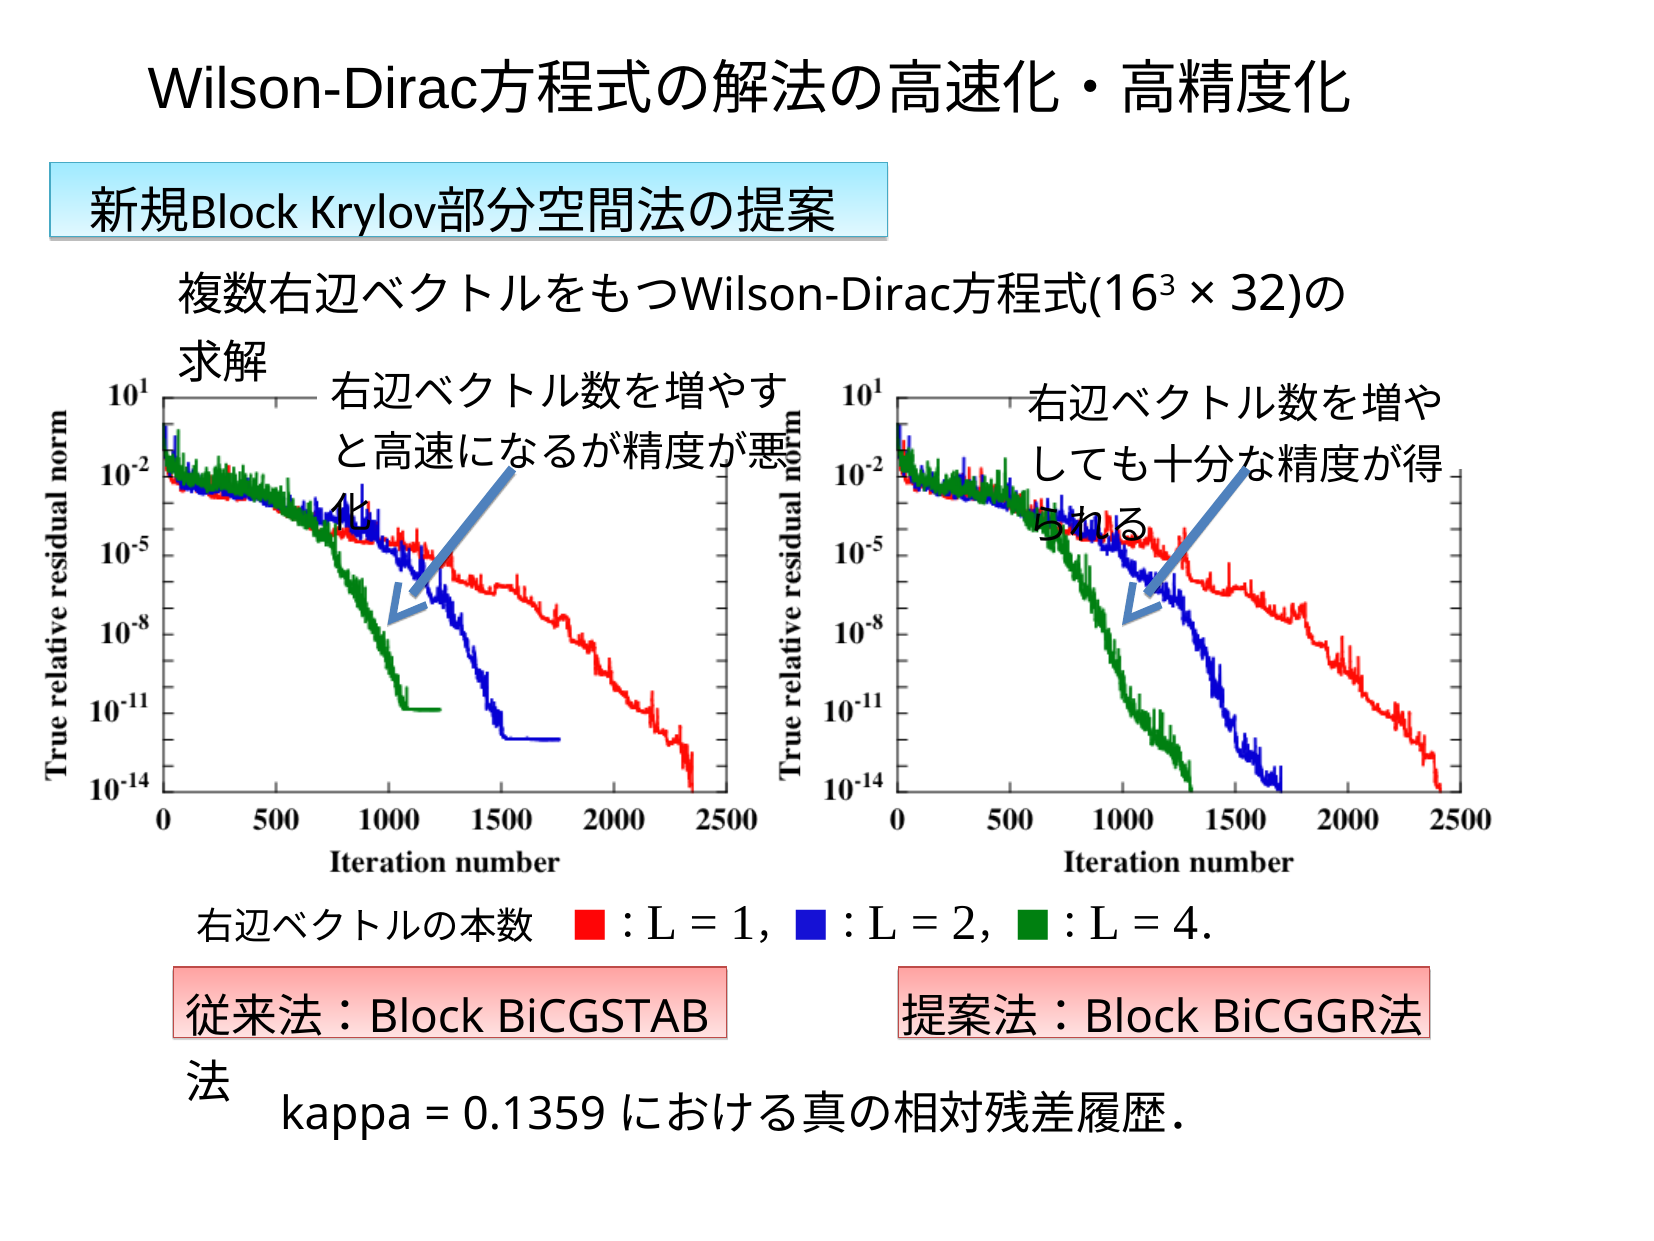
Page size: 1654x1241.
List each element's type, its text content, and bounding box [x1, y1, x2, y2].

picture [771, 400, 1500, 888]
text_box 提案法：Block BiCGGR法 [886, 971, 1438, 1054]
text_box 右辺ベクトル数を増やすと高速になるが精度が悪化 [315, 349, 806, 547]
text_box [898, 966, 1430, 971]
text_box kappa = 0.1359 における真の相対残差履歴． [265, 1068, 1381, 1151]
text_box 右辺ベクトルの本数 ■：L = 1，■：L = 2，■：L = 4． [181, 887, 1251, 959]
text_box 従来法：Block BiCGSTAB法 [170, 971, 769, 1120]
text_box 複数右辺ベクトルをもつWilson-Dirac方程式(163 × 32)の求解 [162, 249, 1400, 400]
picture [1132, 606, 1146, 612]
text_box 右辺ベクトル数を増やしても十分な精度が得られる [1012, 362, 1500, 606]
text_box 新規Block Krylov部分空間法の提案 [0, 162, 1351, 263]
title Wilson-Dirac方程式の解法の高速化・高精度化 [75, 11, 1426, 155]
text_box [173, 966, 727, 971]
picture [37, 362, 766, 888]
